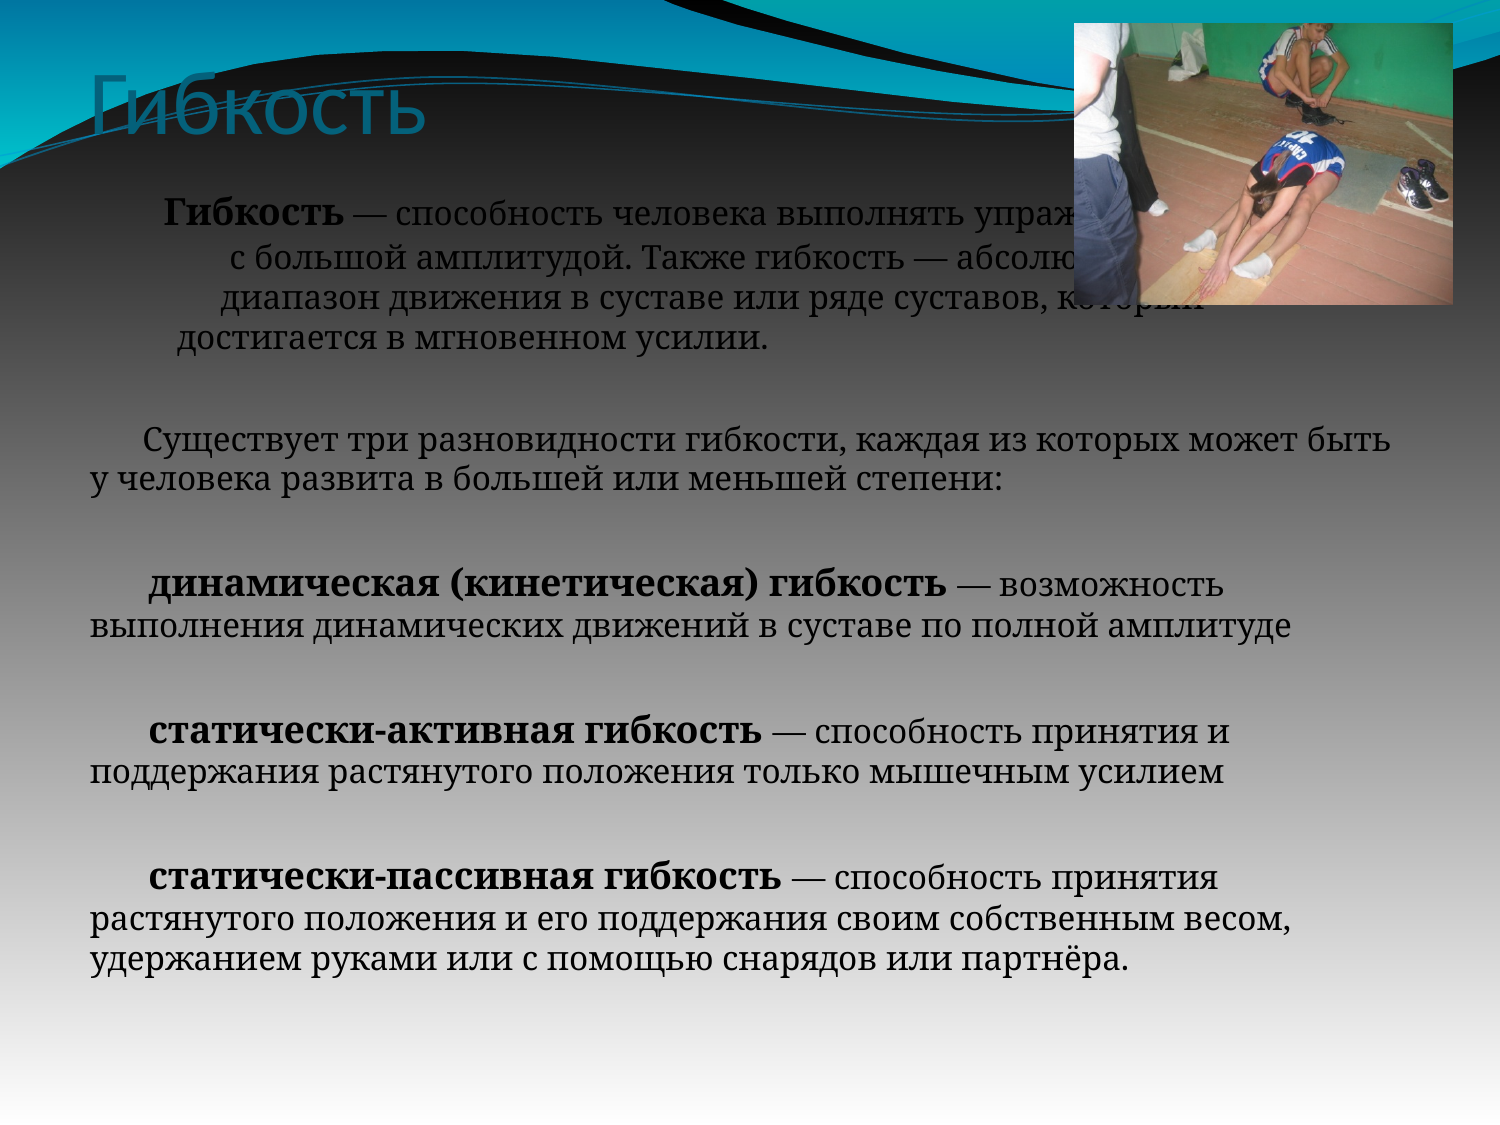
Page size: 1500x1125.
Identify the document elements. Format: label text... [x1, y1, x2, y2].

picture [1074, 22, 1453, 305]
list Гибкость — способность человека выполнять упражнения с большой амплитудой. Также гибкость — абсолютный диапазон движения в суставе или ряде суставов, который достигается в мгновенном усилии. Существует три разновидности гибкости, каждая из которых может быть у человека развита в большей или меньшей степени: динамическая (кинетическая) гибкость — возможность выполнения динамических движений в суставе по полной амплитуде статически-активная гибкость — способность принятия и поддержания растянутого положения только мышечным усилием статически-пассивная гибкость — способность принятия растянутого положения и его поддержания своим собственным весом, удержанием руками или с помощью снарядов или партнёра. [75, 164, 1425, 1038]
title Гибкость [75, 35, 1074, 153]
